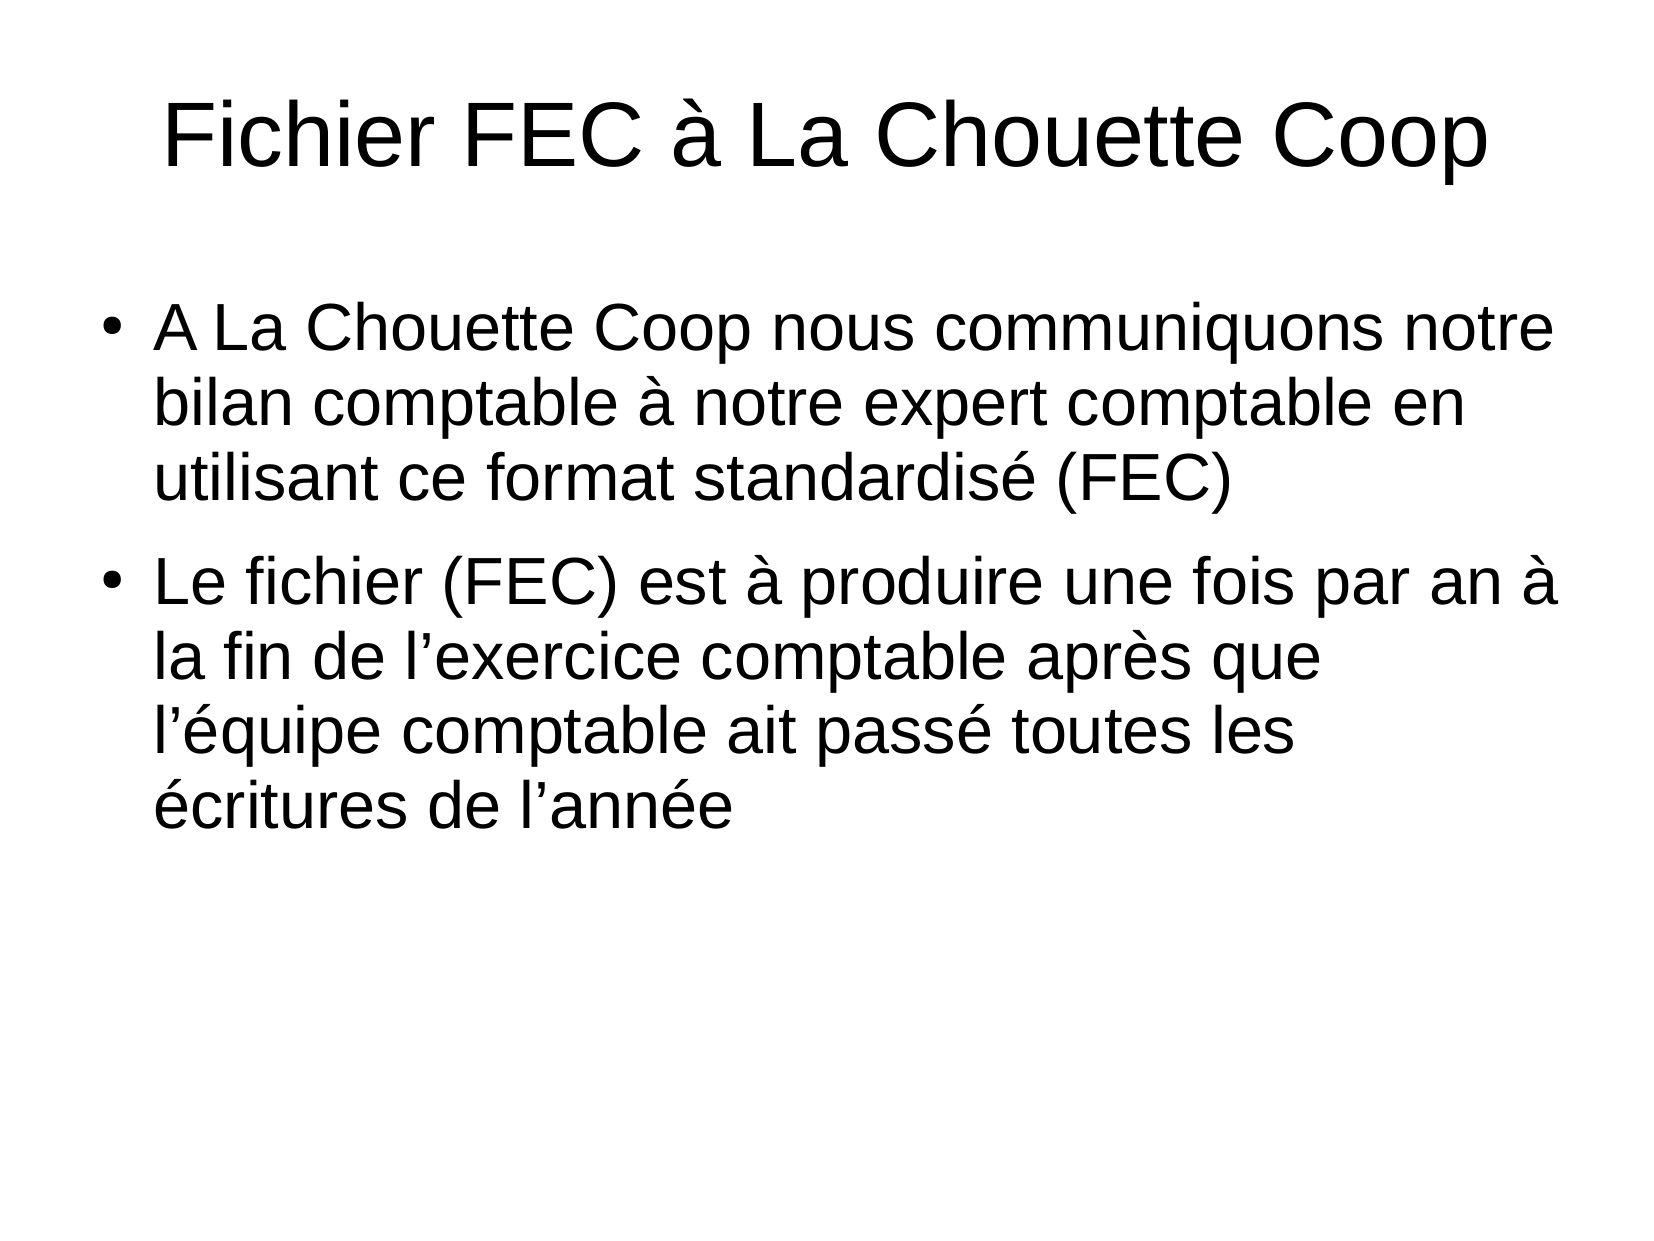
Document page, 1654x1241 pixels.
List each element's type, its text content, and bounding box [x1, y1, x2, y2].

list A La Chouette Coop nous communiquons notre bilan comptable à notre expert comptable en utilisant ce format standardisé (FEC) Le fichier (FEC) est à produire une fois par an à la fin de l’exercice comptable après que l’équipe comptable ait passé toutes les écritures de l’année [82, 290, 1571, 1205]
title Fichier FEC à La Chouette Coop [82, 31, 1571, 239]
